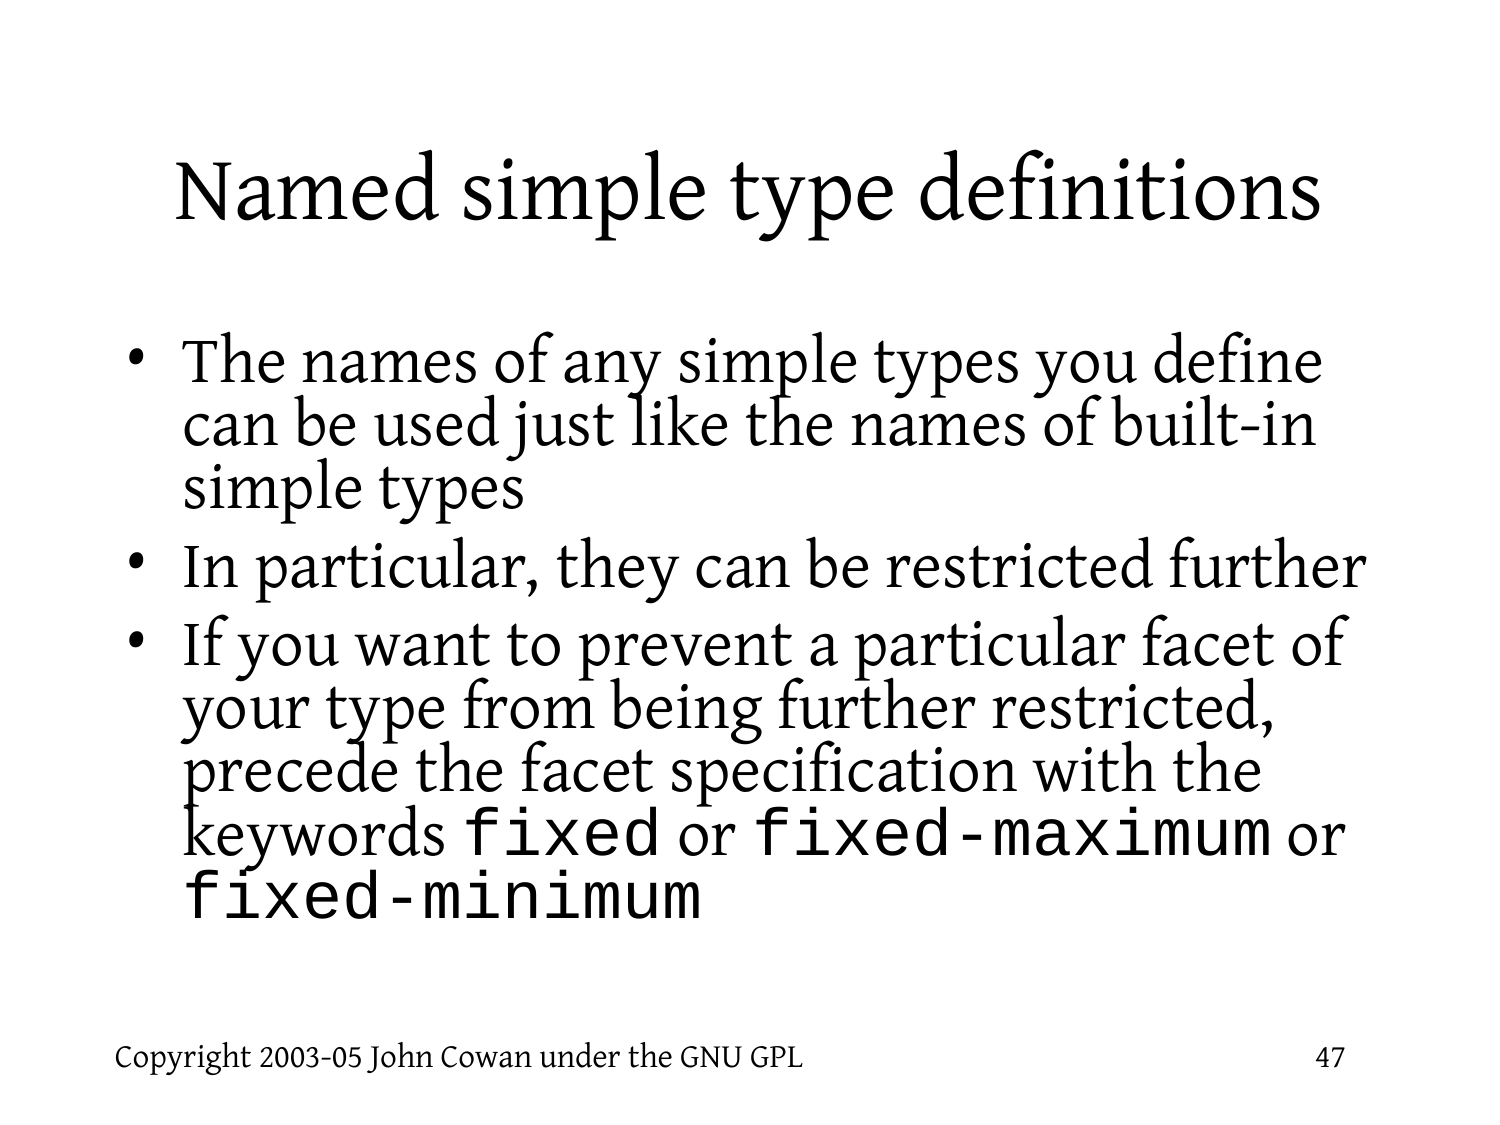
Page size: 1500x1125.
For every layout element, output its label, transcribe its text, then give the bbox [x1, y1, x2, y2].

title Named simple type definitions [112, 99, 1388, 288]
list The names of any simple types you define can be used just like the names of built-in simple types In particular, they can be restricted further If you want to prevent a particular facet of your type from being further restricted, precede the facet specification with the keywords fixed or fixed-maximum or fixed-minimum [112, 324, 1388, 1078]
